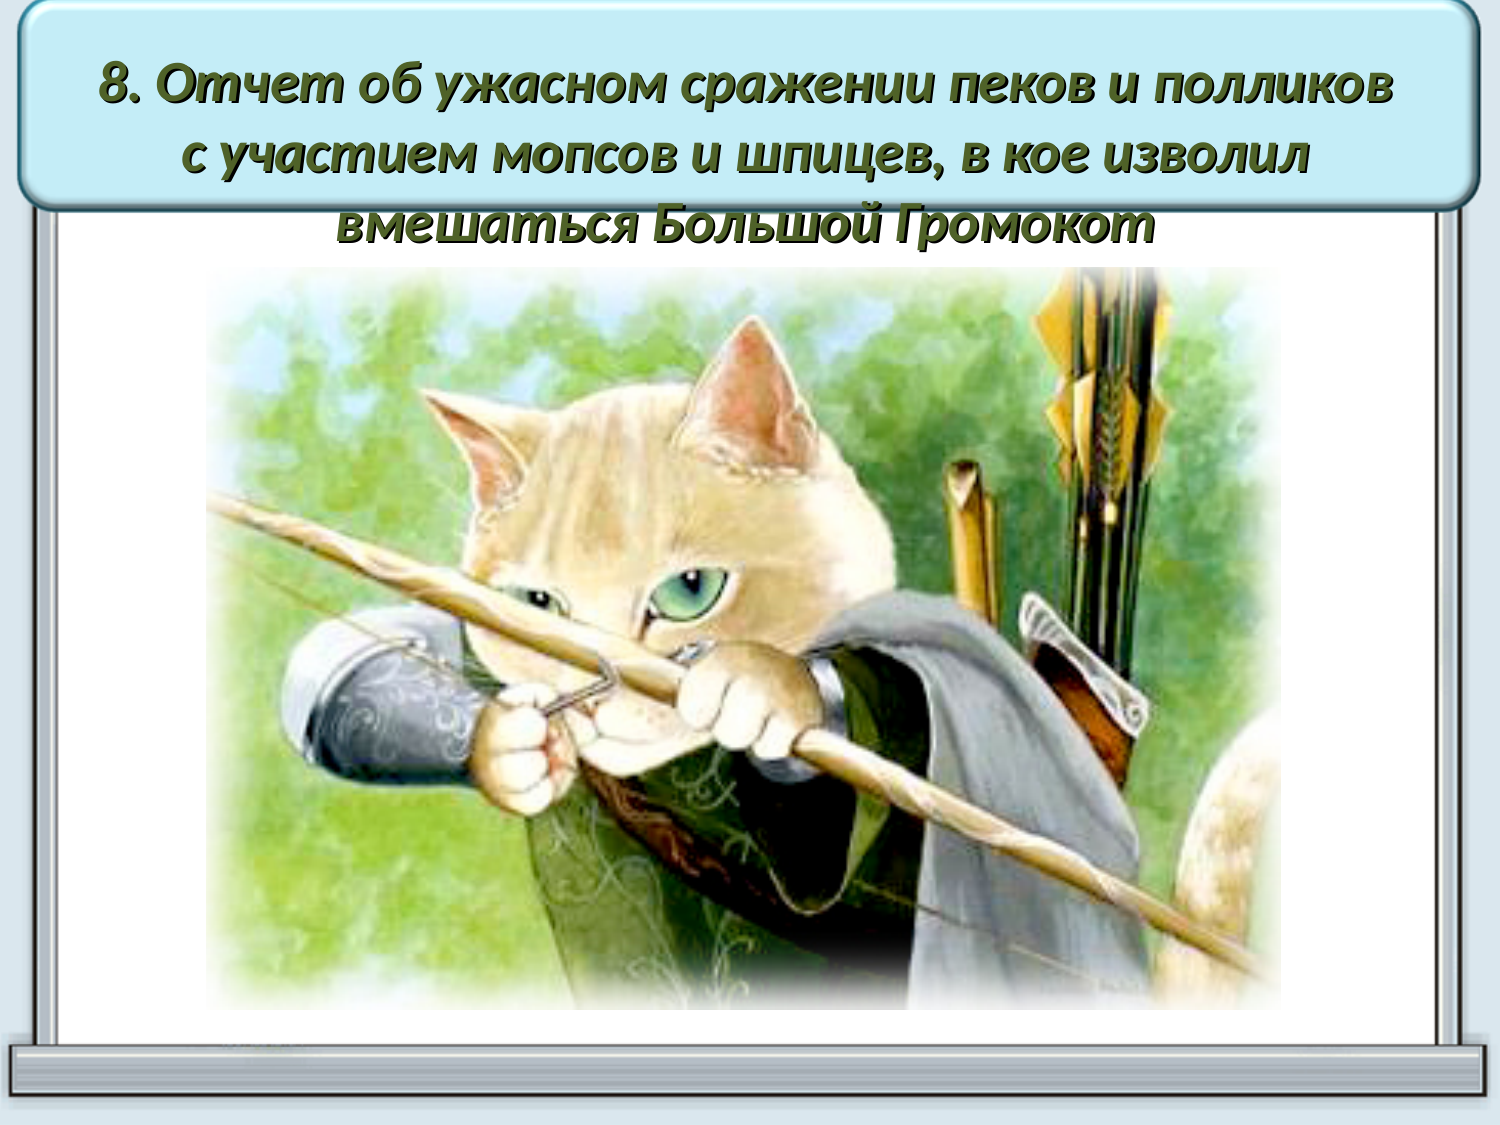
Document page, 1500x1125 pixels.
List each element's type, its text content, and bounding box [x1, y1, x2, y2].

picture [206, 267, 1281, 1010]
title 8. Отчет об ужасном сражении пеков и полликов с участием мопсов и шпицев, в кое изволил вмешаться Большой Громокот [70, 35, 1421, 178]
